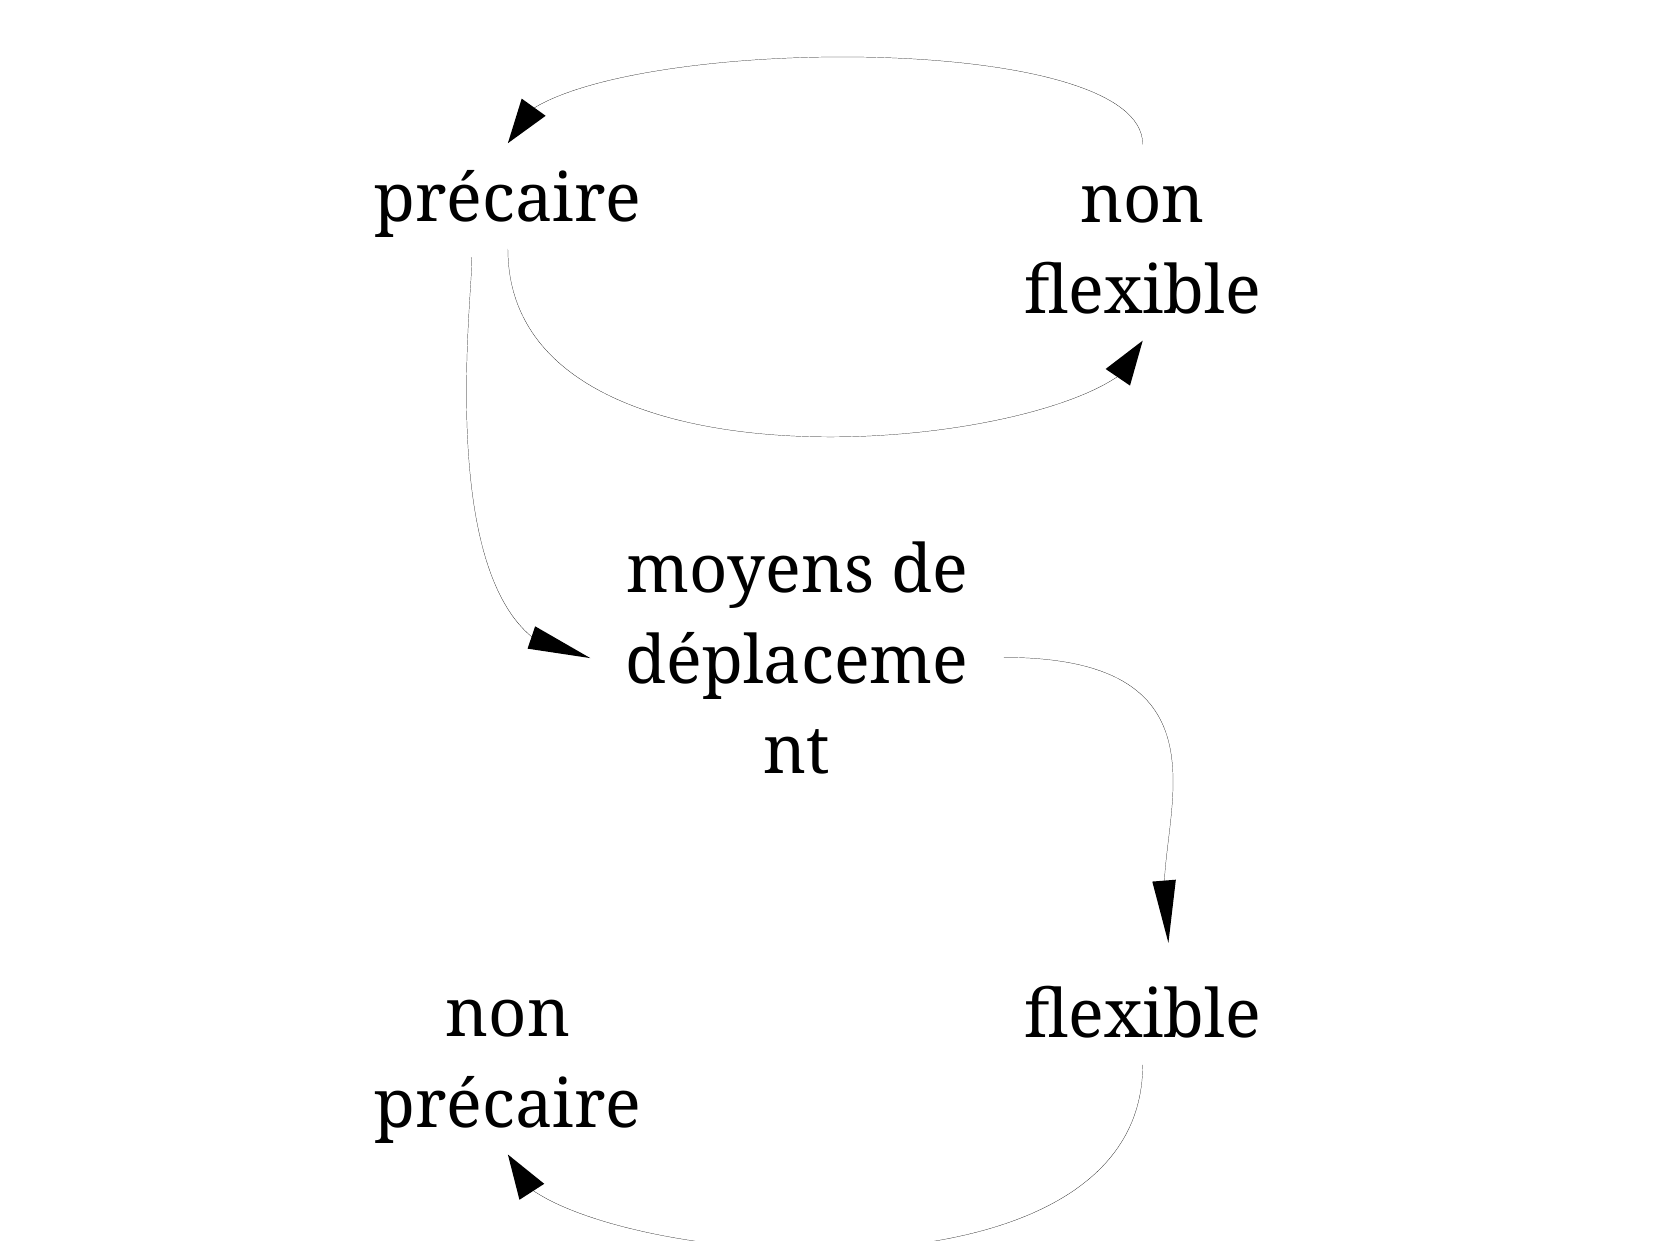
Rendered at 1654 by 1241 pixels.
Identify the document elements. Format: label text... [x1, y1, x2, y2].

text_box précaire [301, 143, 715, 249]
text_box non flexible [953, 144, 1332, 250]
text_box flexible [980, 959, 1306, 1065]
text_box non précaire [301, 958, 715, 1063]
text_box moyens de déplacement [590, 513, 1004, 709]
